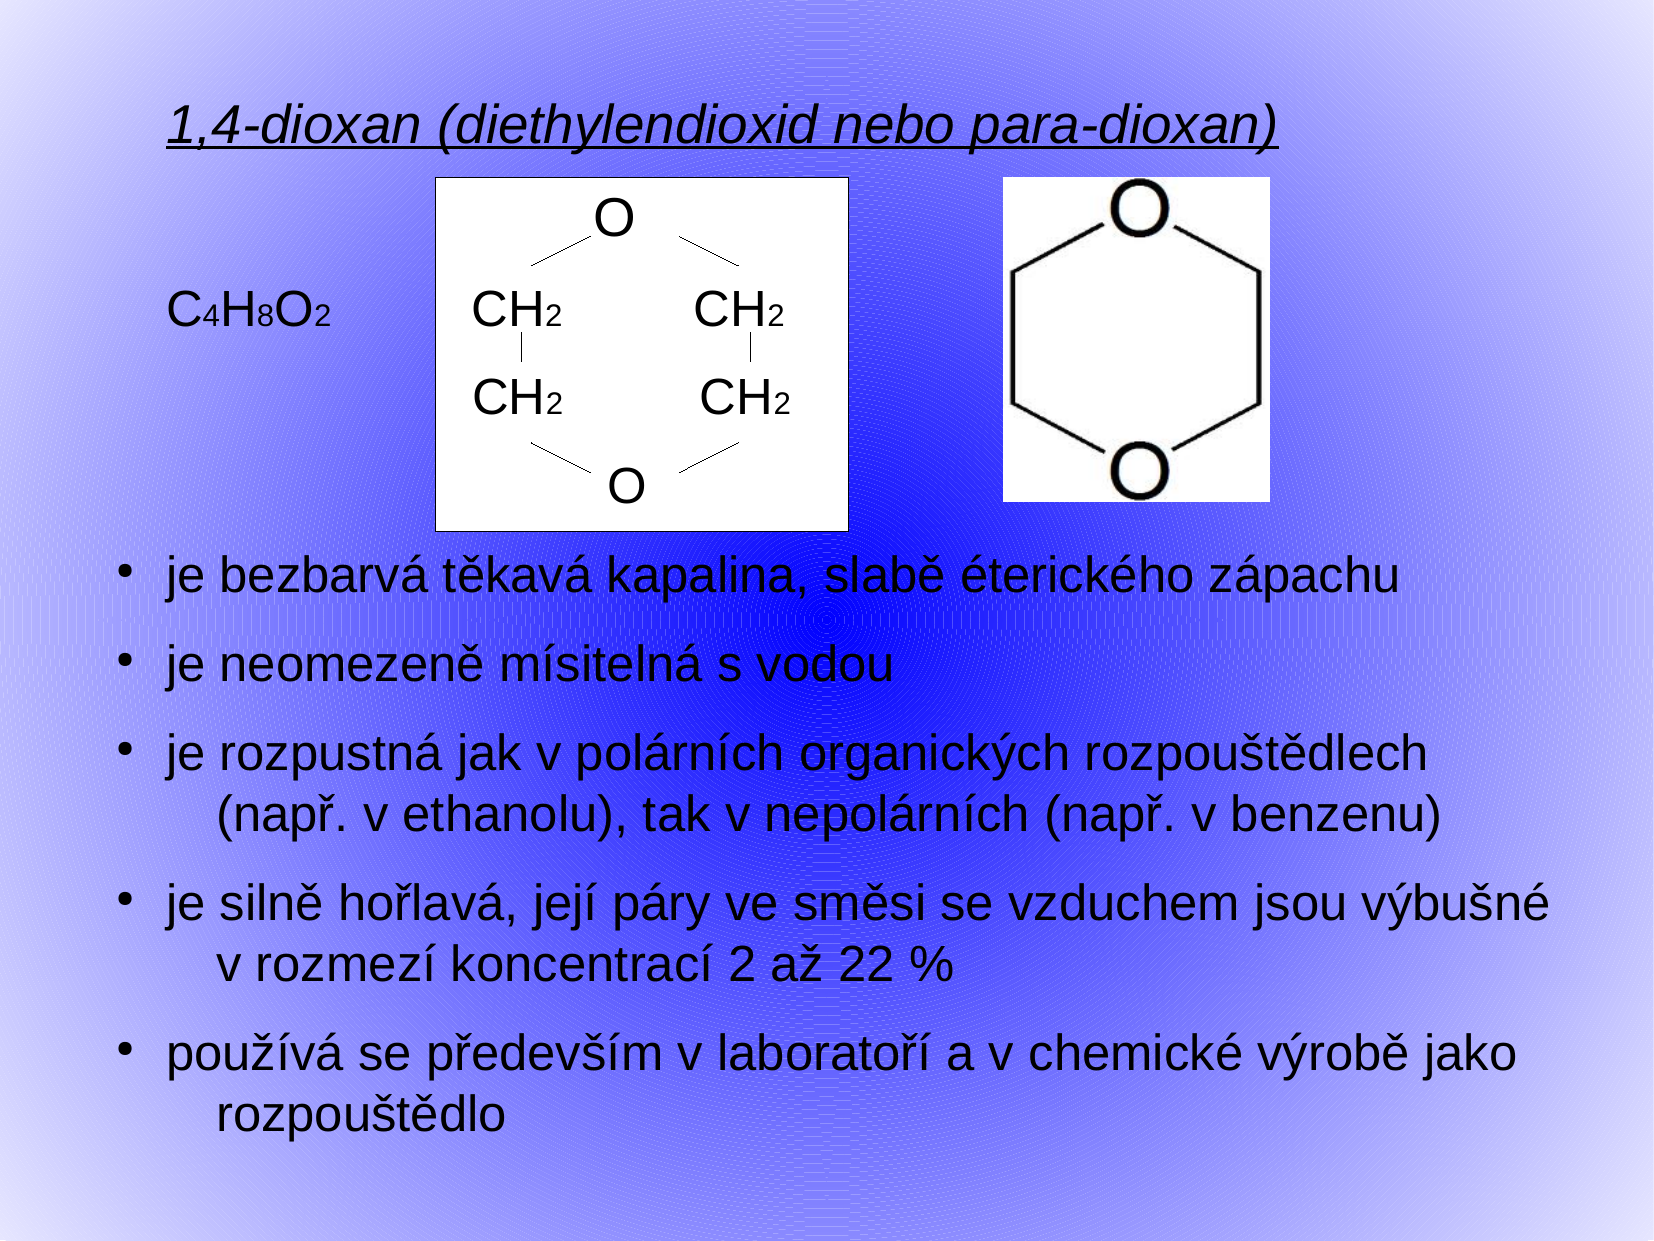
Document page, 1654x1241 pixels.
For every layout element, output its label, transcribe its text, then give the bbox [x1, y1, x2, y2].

picture [1003, 177, 1270, 502]
list 1,4-dioxan (diethylendioxid nebo para-dioxan) O C4H8O2 CH2 CH2 CH2 CH2 O je bezbarvá těkavá kapalina, slabě éterického zápachu je neomezeně mísitelná s vodou je rozpustná jak v polárních organických rozpouštědlech (např. v ethanolu), tak v nepolárních (např. v benzenu) je silně hořlavá, její páry ve směsi se vzduchem jsou výbušné v rozmezí koncentrací 2 až 22 % používá se především v laboratoří a v chemické výrobě jako rozpouštědlo [82, 88, 1571, 1150]
